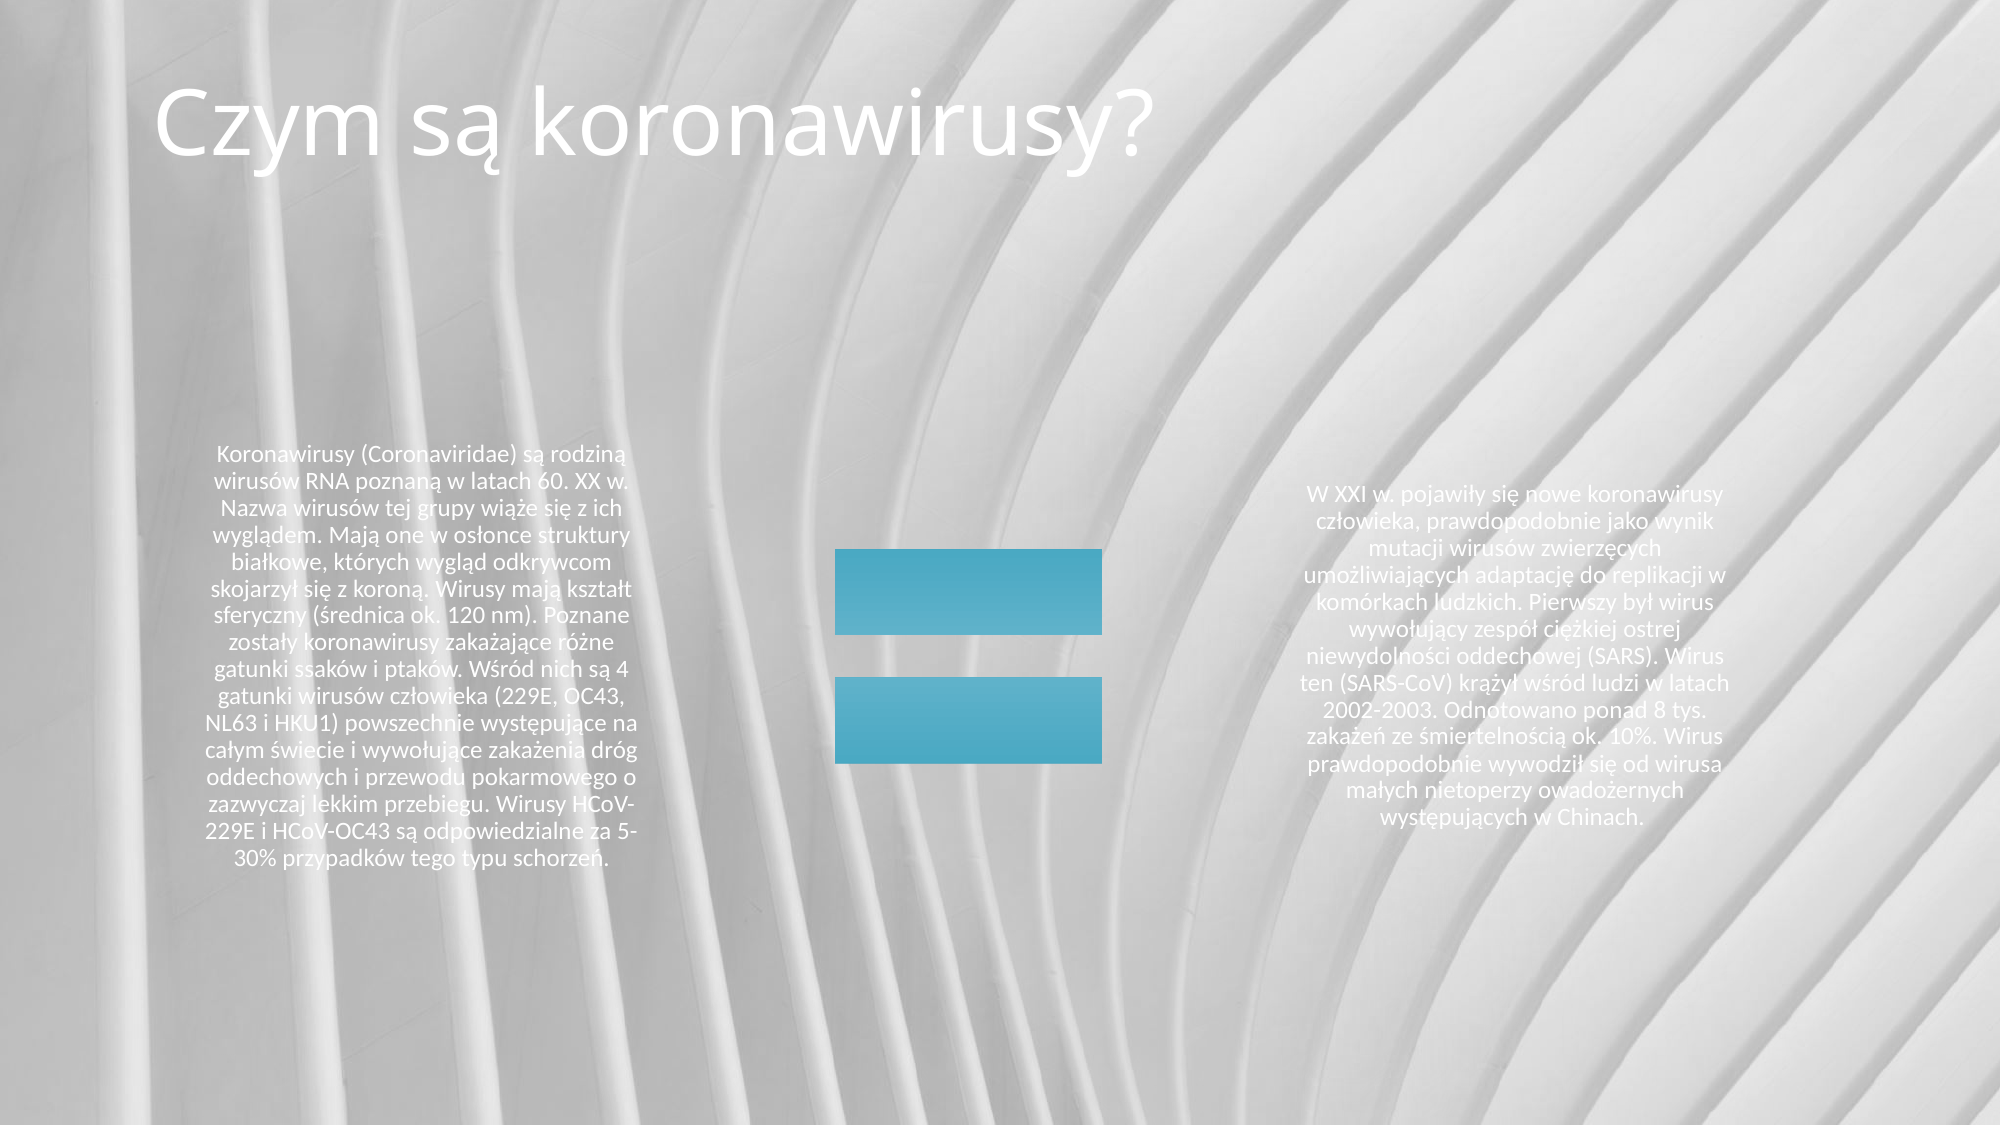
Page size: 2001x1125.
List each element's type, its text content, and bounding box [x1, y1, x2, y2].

text_box Czym są koronawirusy? [137, 59, 1863, 278]
picture [0, 0, 2000, 1125]
text_box [834, 677, 1103, 764]
text_box [834, 549, 1103, 635]
